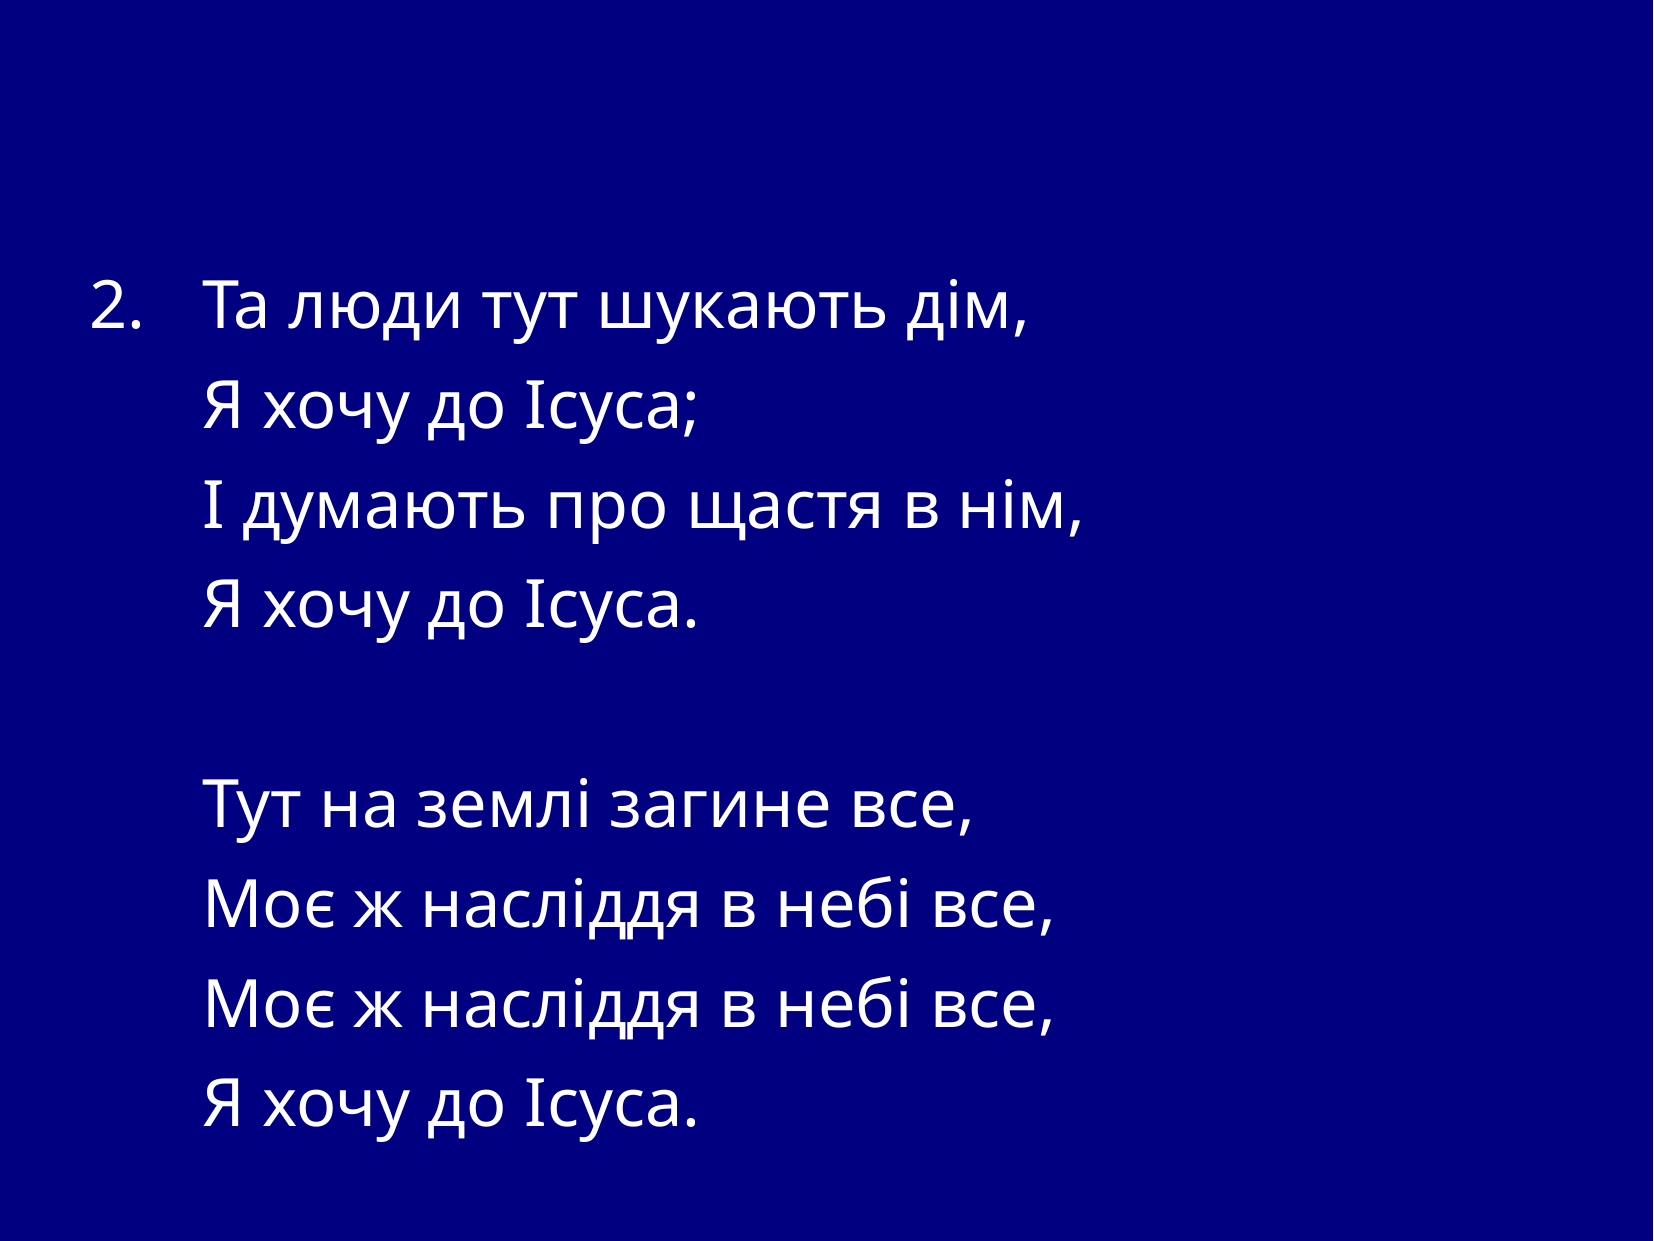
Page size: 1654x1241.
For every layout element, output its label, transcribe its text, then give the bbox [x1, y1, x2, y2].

text_box 2. Та люди тут шукають дім, Я хочу до Ісуса; І думають про щастя в нім, Я хочу до Ісуса. Тут на землі загине все, Моє ж насліддя в небі все, Моє ж насліддя в небі все, Я хочу до Ісуса. [75, 150, 1576, 1163]
